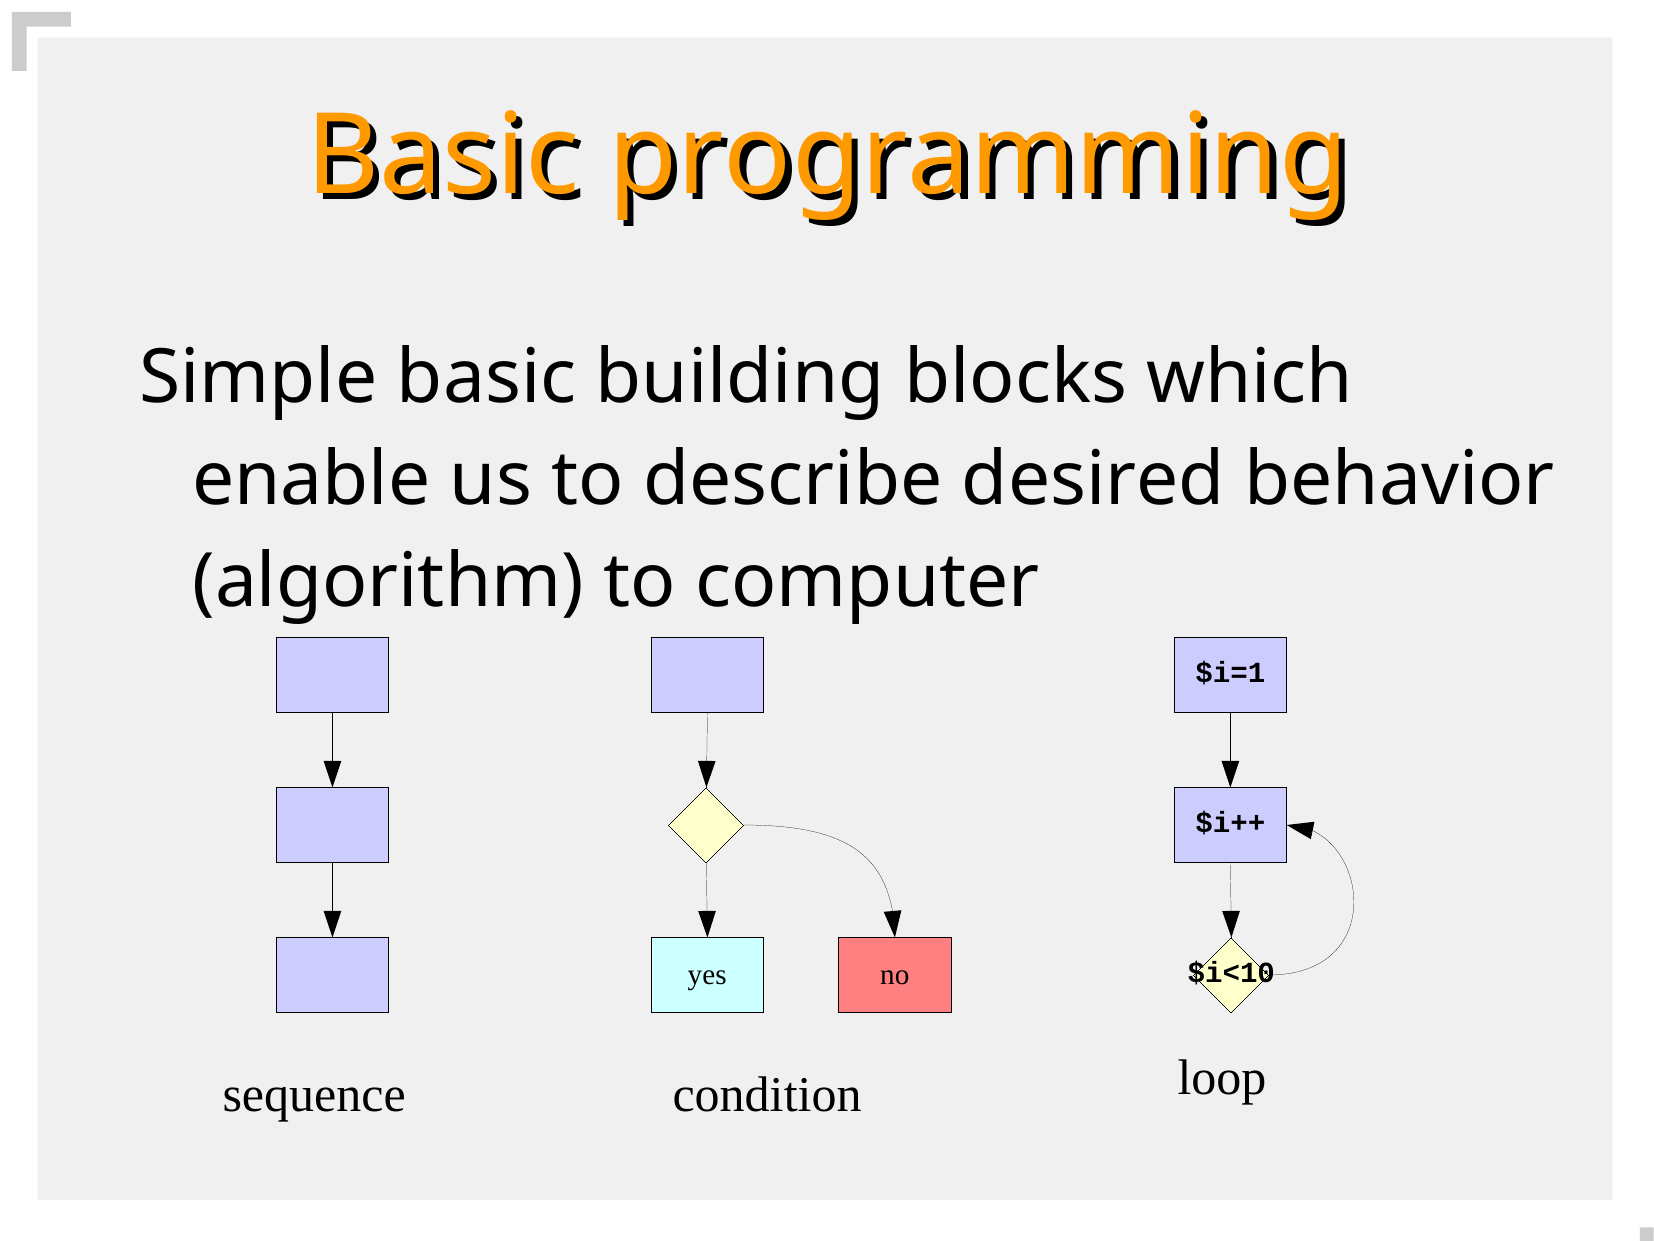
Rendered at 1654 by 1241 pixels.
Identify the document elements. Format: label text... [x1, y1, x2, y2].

list Simple basic building blocks which enable us to describe desired behavior (algorithm) to computer [121, 322, 1561, 575]
text_box $i=1 [1174, 637, 1287, 713]
text_box [276, 637, 389, 713]
text_box no [838, 937, 952, 1013]
title Basic programming [121, 46, 1534, 254]
text_box sequence [222, 1066, 464, 1126]
text_box [668, 787, 743, 863]
text_box $i<10 [1197, 937, 1262, 1013]
text_box $i++ [1174, 787, 1287, 863]
text_box [276, 787, 389, 863]
text_box yes [651, 937, 764, 1013]
text_box [651, 637, 764, 713]
text_box loop [1177, 1050, 1285, 1109]
text_box [276, 937, 389, 1013]
text_box condition [672, 1066, 904, 1126]
